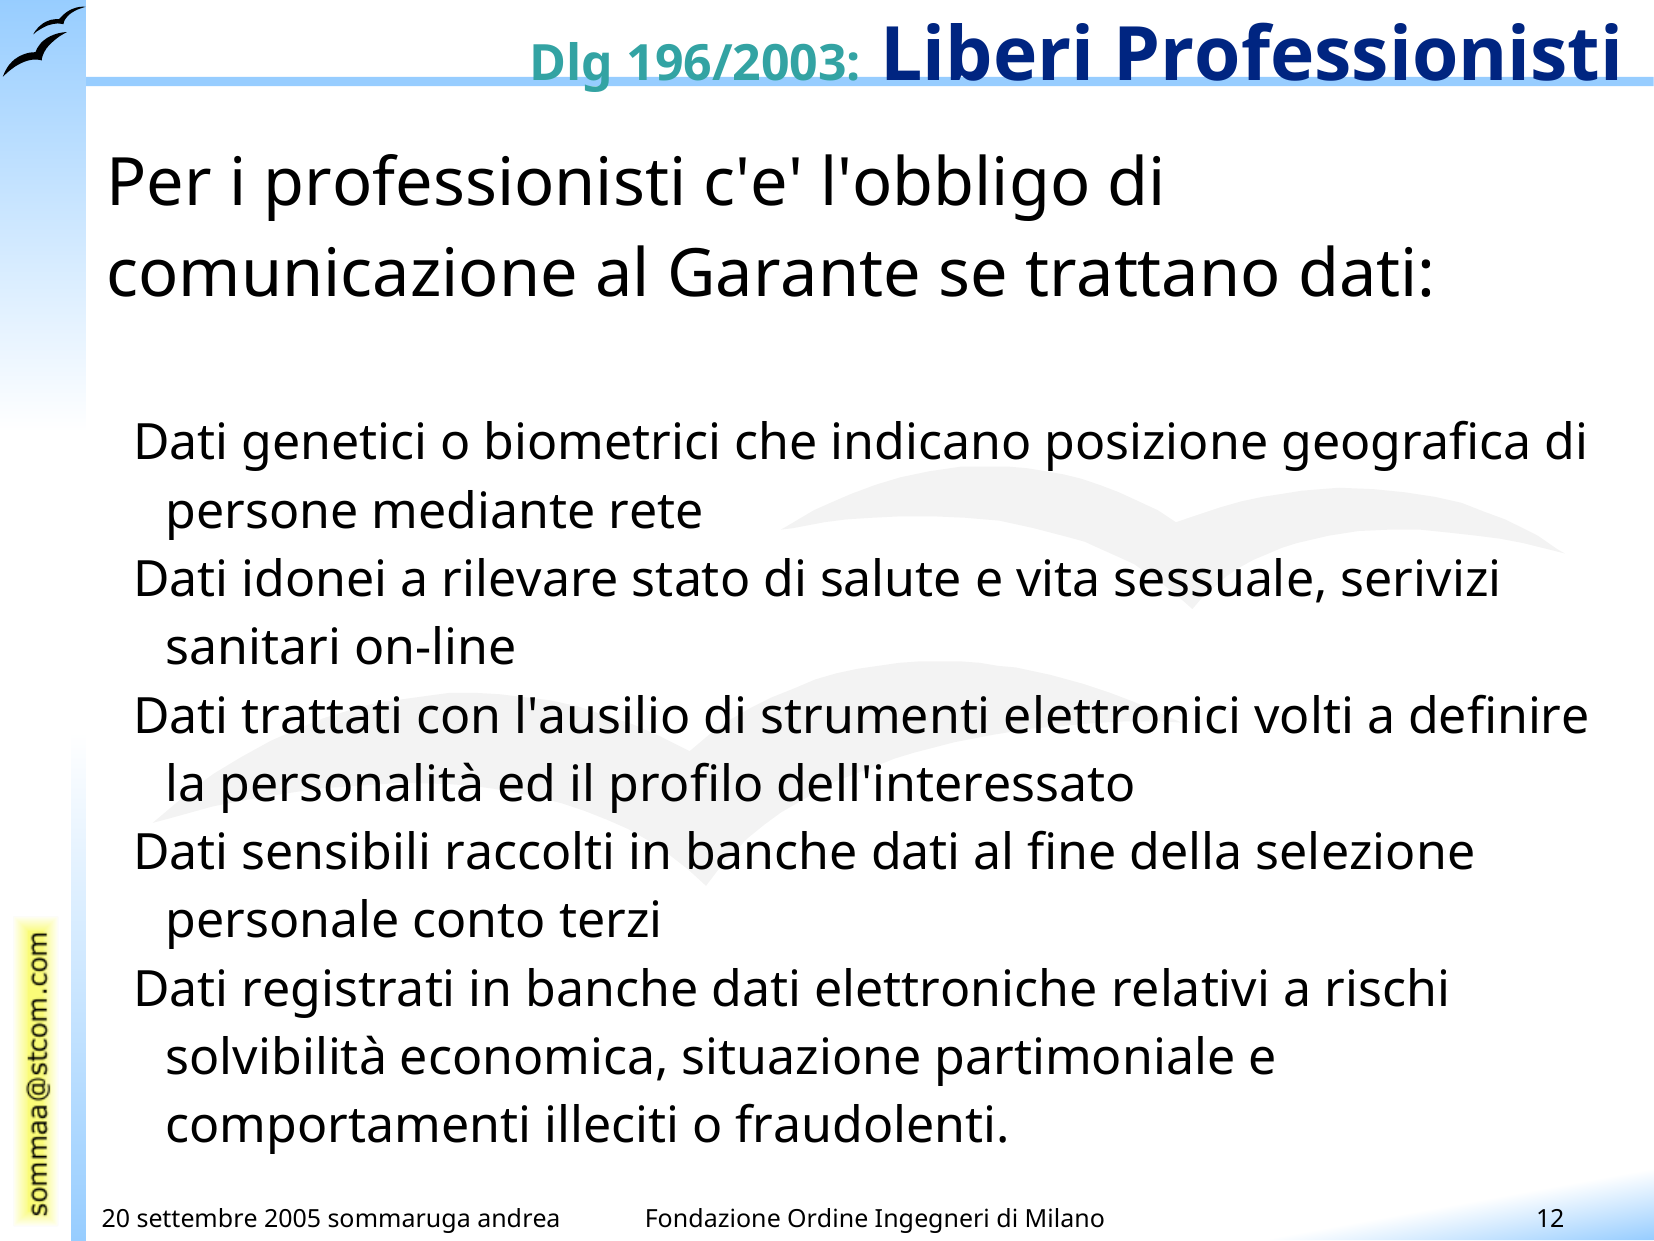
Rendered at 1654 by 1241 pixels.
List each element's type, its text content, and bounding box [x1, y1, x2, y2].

list Per i professionisti c'e' l'obbligo di comunicazione al Garante se trattano dati: Dati genetici o biometrici che indicano posizione geografica di persone mediante rete Dati idonei a rilevare stato di salute e vita sessuale, serivizi sanitari on-line Dati trattati con l'ausilio di strumenti elettronici volti a definire la personalità ed il profilo dell'interessato Dati sensibili raccolti in banche dati al fine della selezione personale conto terzi Dati registrati in banche dati elettroniche relativi a rischi solvibilità economica, situazione partimoniale e comportamenti illeciti o fraudolenti. [85, 134, 1628, 1163]
picture [12, 915, 60, 1228]
title Dlg 196/2003: Liberi Professionisti [85, 0, 1654, 104]
